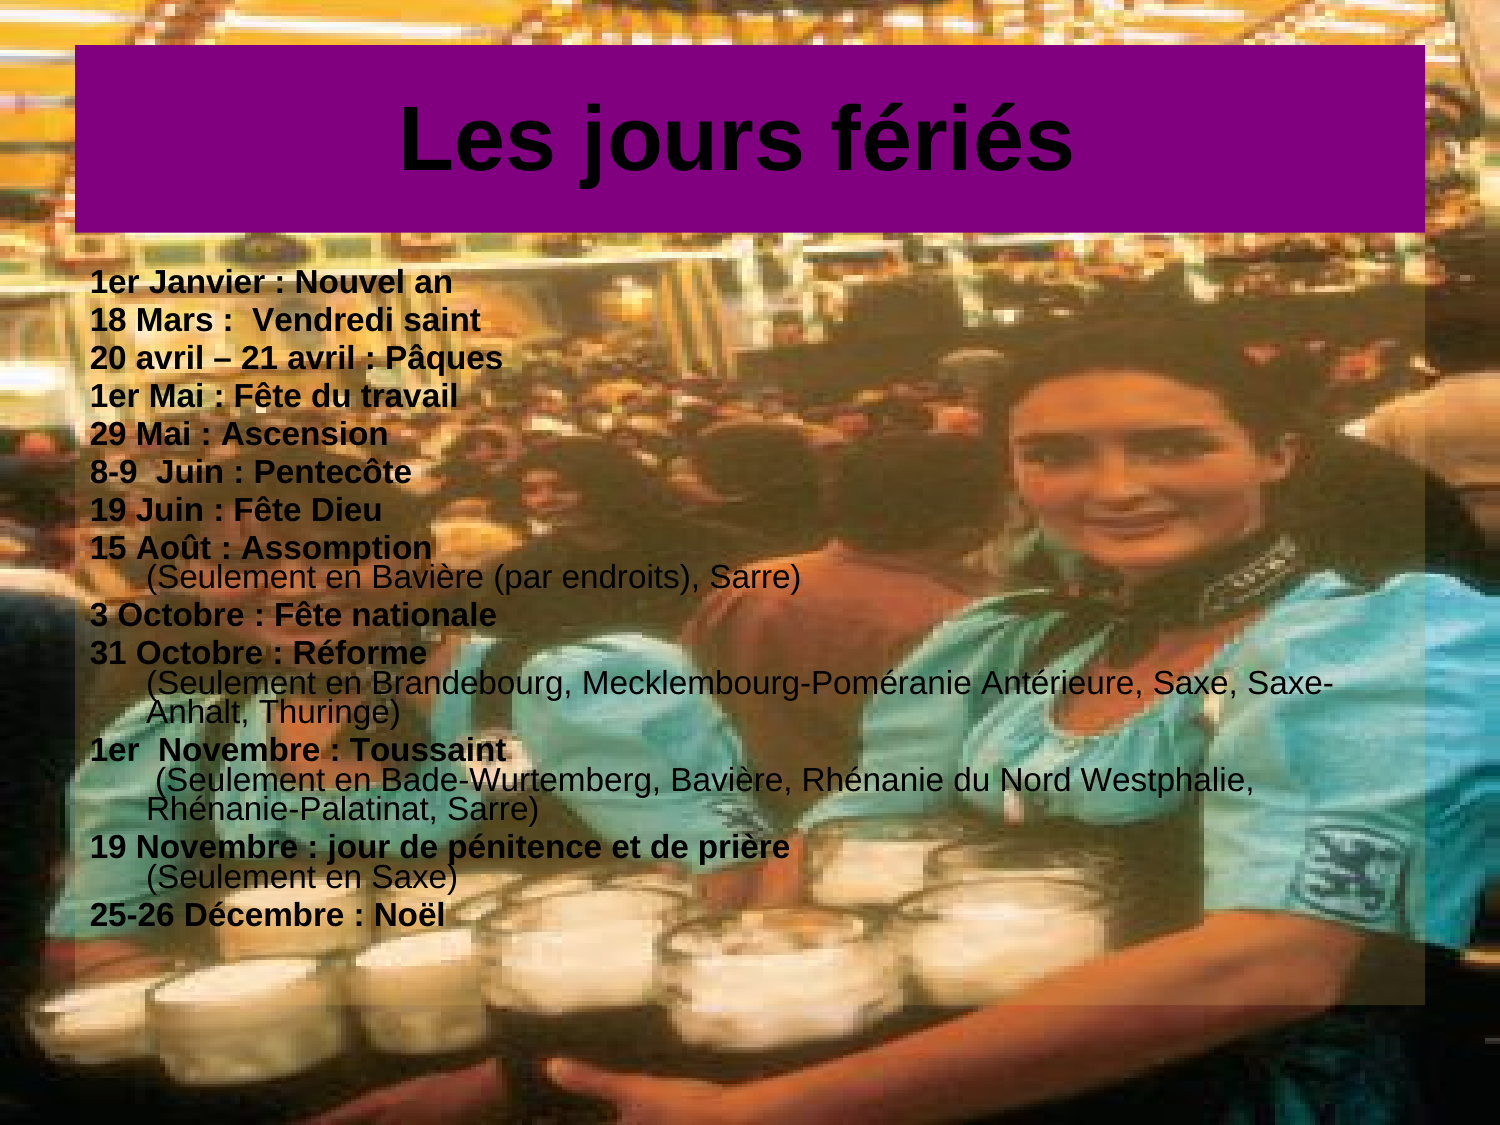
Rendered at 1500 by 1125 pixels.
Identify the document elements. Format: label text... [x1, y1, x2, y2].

list 1er Janvier : Nouvel an 18 Mars : Vendredi saint 20 avril – 21 avril : Pâques 1er Mai : Fête du travail 29 Mai : Ascension 8-9 Juin : Pentecôte 19 Juin : Fête Dieu 15 Août : Assomption (Seulement en Bavière (par endroits), Sarre) 3 Octobre : Fête nationale 31 Octobre : Réforme (Seulement en Brandebourg, Mecklembourg-Poméranie Antérieure, Saxe, Saxe-Anhalt, Thuringe) 1er Novembre : Toussaint (Seulement en Bade-Wurtemberg, Bavière, Rhénanie du Nord Westphalie, Rhénanie-Palatinat, Sarre) 19 Novembre : jour de pénitence et de prière (Seulement en Saxe) 25-26 Décembre : Noël [75, 262, 1426, 1006]
picture [0, 0, 1500, 1125]
title Les jours fériés [75, 45, 1426, 233]
